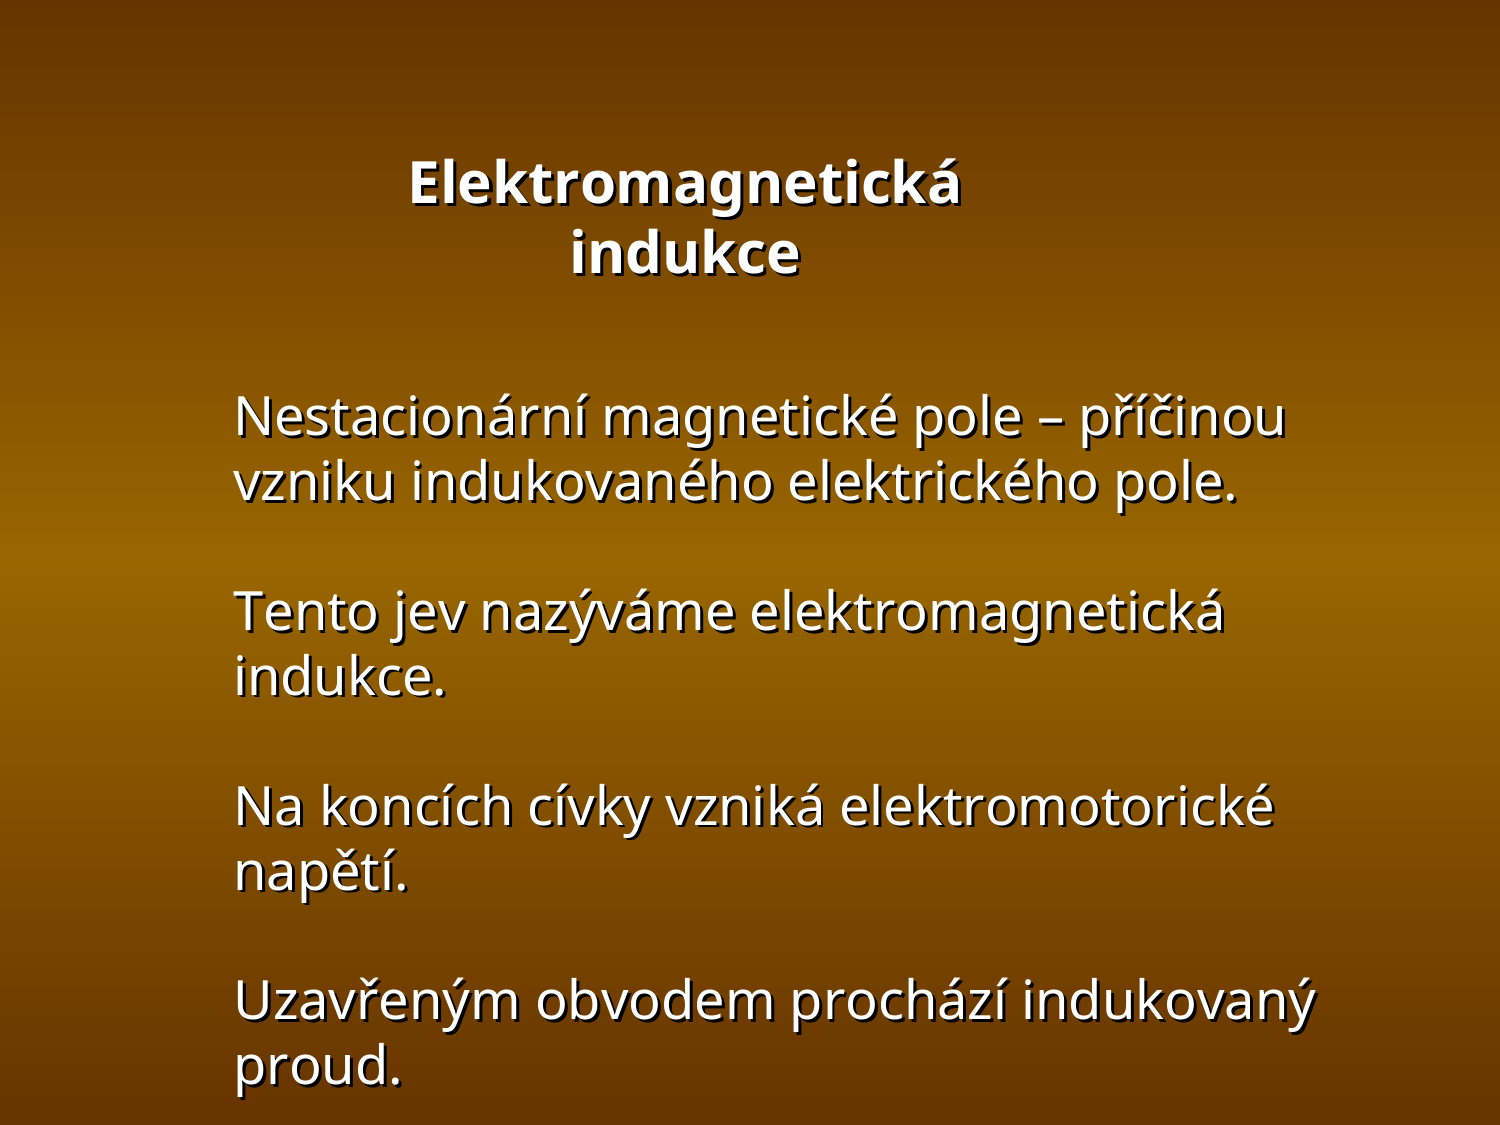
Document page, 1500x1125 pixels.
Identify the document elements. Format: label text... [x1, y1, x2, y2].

text_box Nestacionární magnetické pole – příčinou vzniku indukovaného elektrického pole. Tento jev nazýváme elektromagnetická indukce. Na koncích cívky vzniká elektromotorické napětí. Uzavřeným obvodem prochází indukovaný proud. [218, 373, 1400, 1125]
text_box Elektromagnetická indukce [383, 137, 987, 293]
